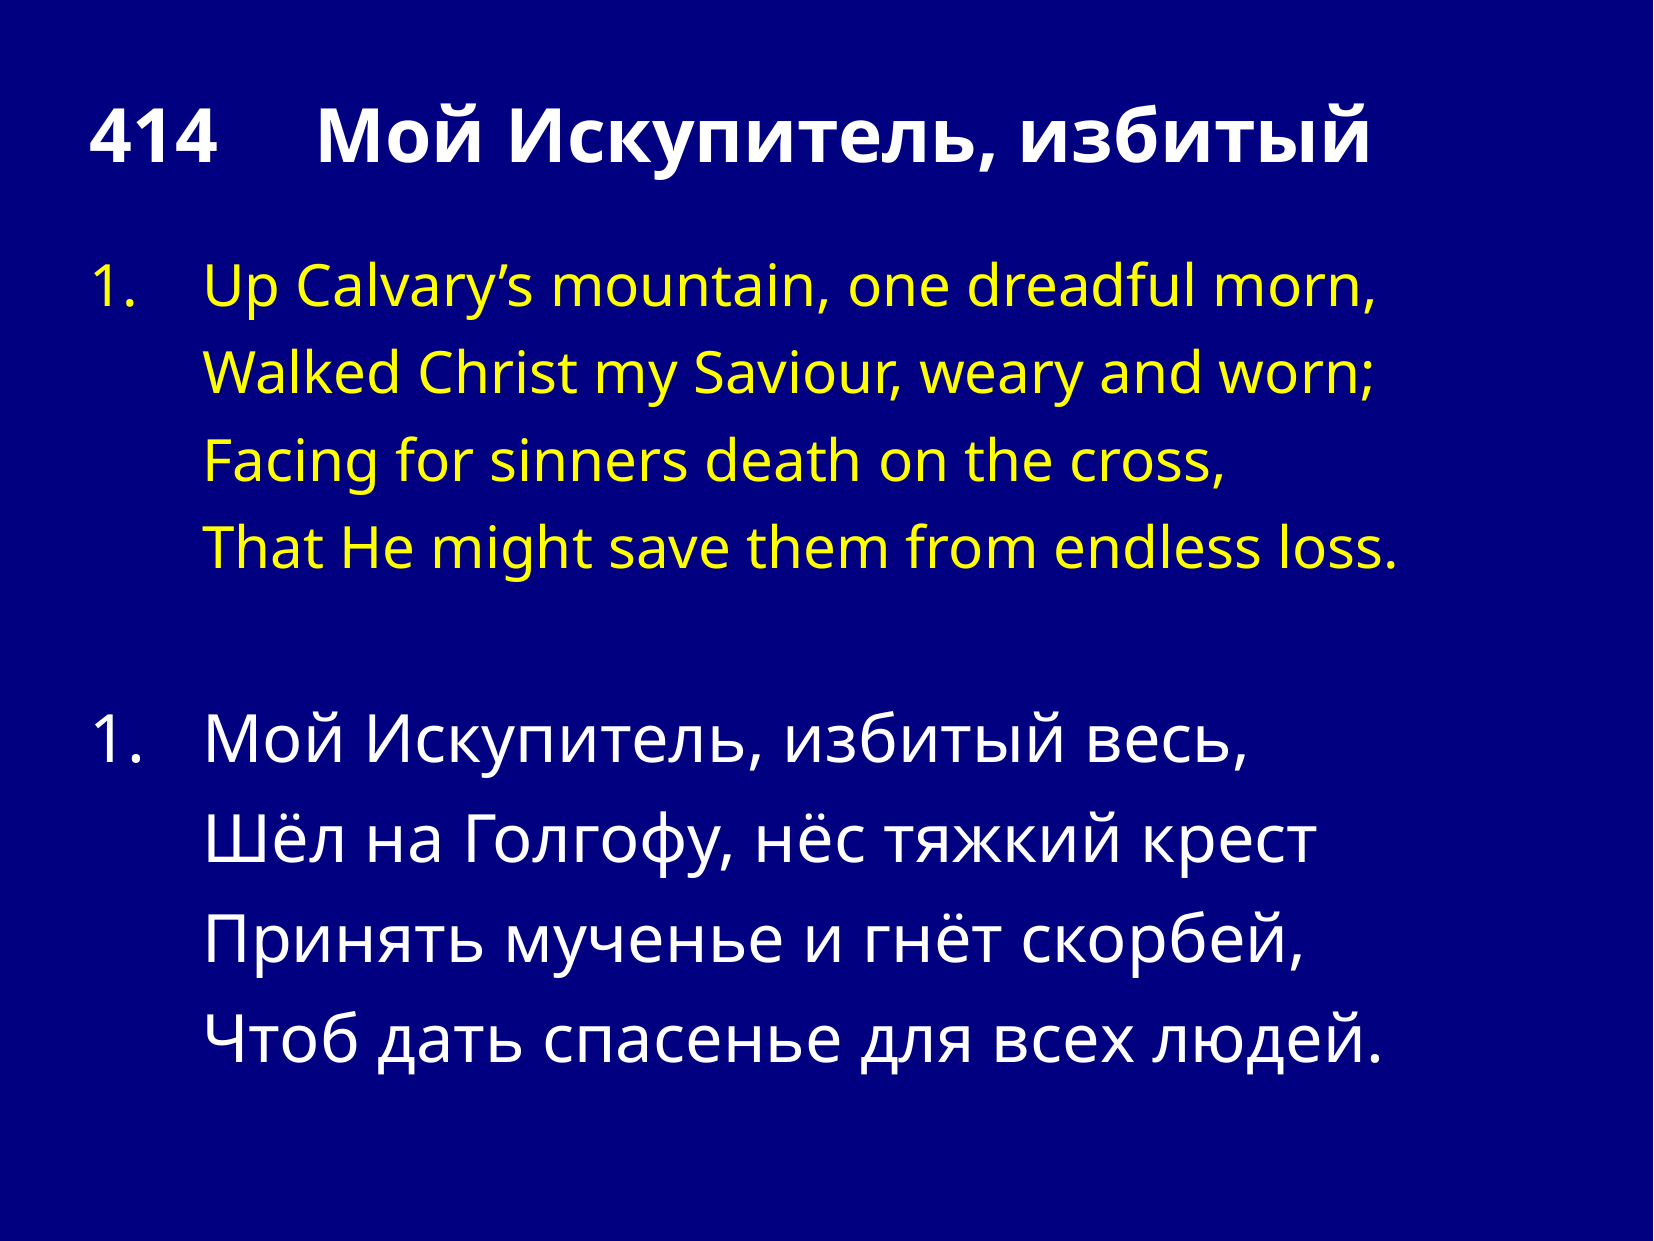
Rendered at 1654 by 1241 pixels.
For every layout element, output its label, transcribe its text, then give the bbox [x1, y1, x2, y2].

text_box 1. Мой Искупитель, избитый весь, Шёл на Голгофу, нёс тяжкий крест Принять мученье и гнёт скорбей, Чтоб дать спасенье для всех людей. [75, 675, 1576, 1163]
text_box 414 Мой Искупитель, избитый [75, 75, 1576, 188]
text_box 1. Up Calvary’s mountain, one dreadful morn, Walked Christ my Saviour, weary and worn; Facing for sinners death on the cross, That He might save them from endless loss. [75, 188, 1576, 638]
